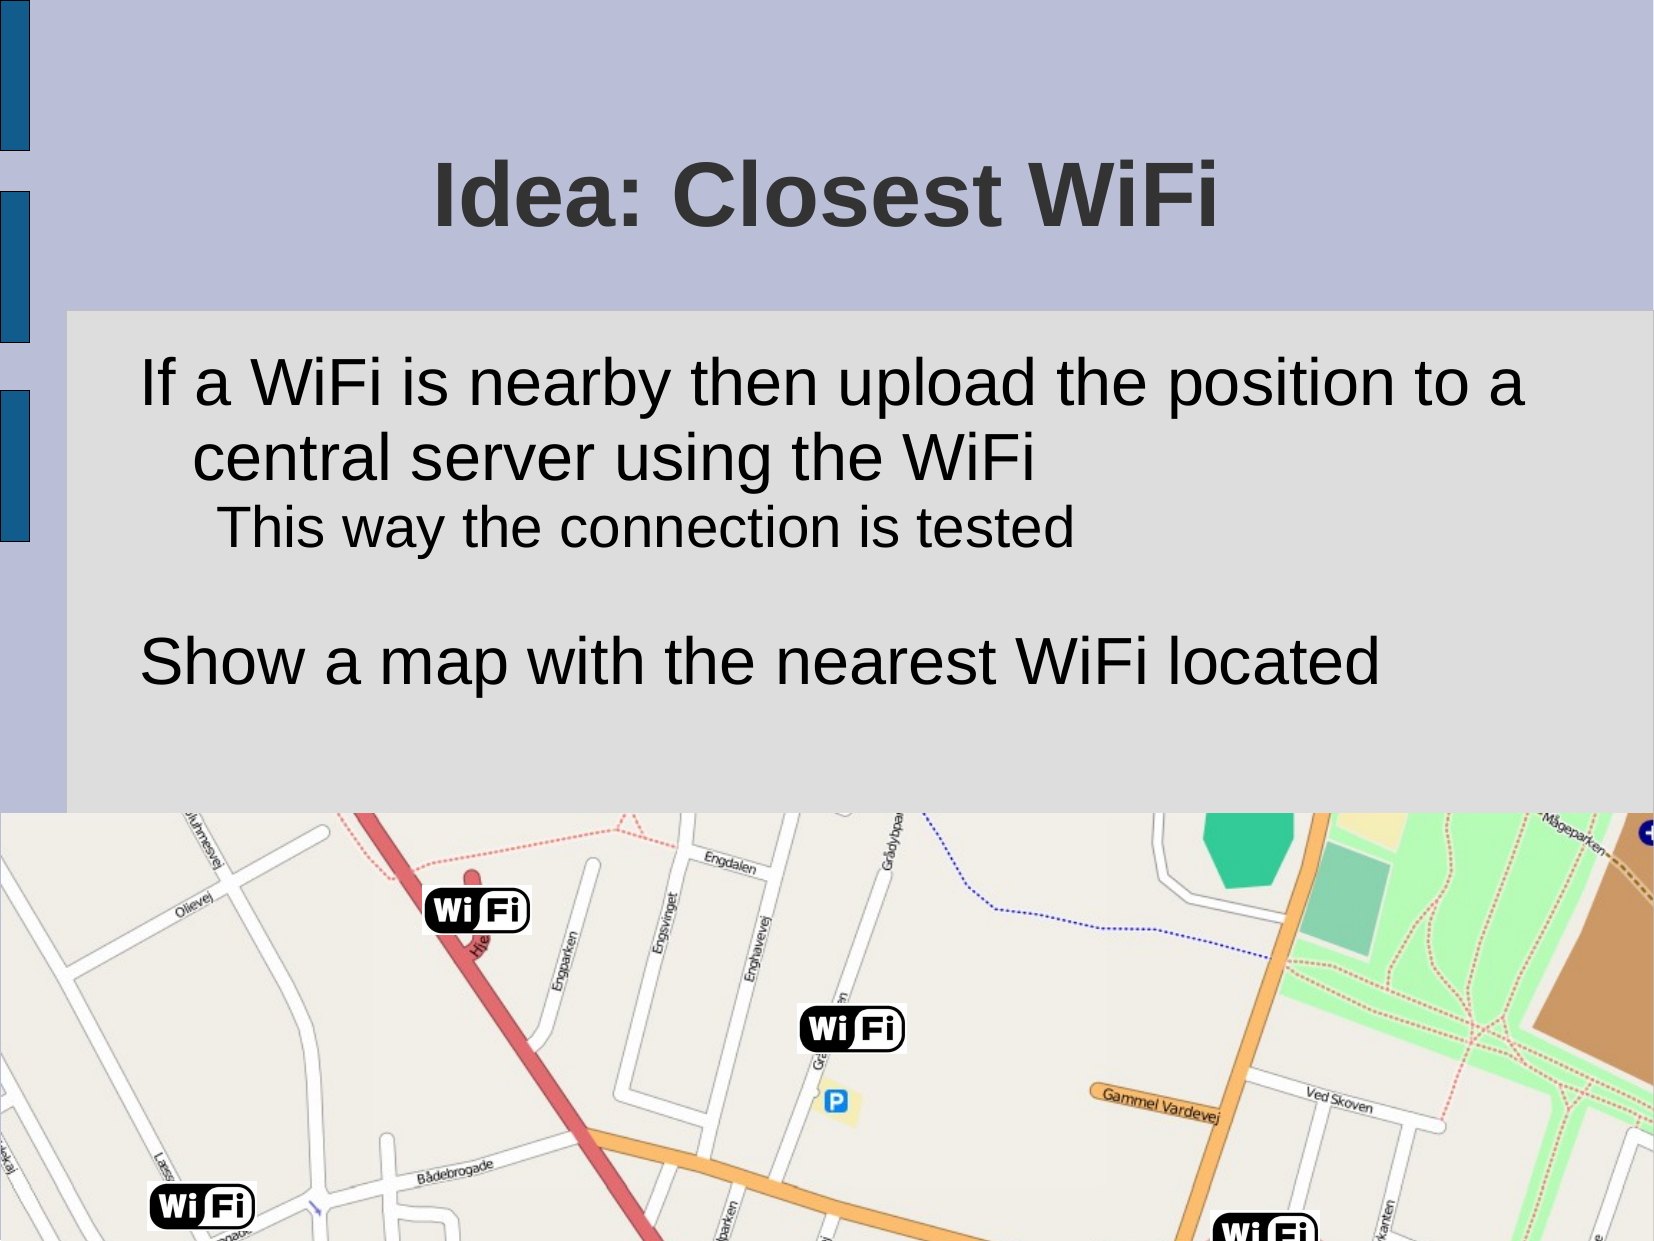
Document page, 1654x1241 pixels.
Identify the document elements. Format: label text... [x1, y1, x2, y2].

list If a WiFi is nearby then upload the position to a central server using the WiFi This way the connection is tested Show a map with the nearest WiFi located [121, 344, 1534, 813]
title Idea: Closest WiFi [121, 91, 1534, 299]
picture [1, 813, 1654, 1241]
